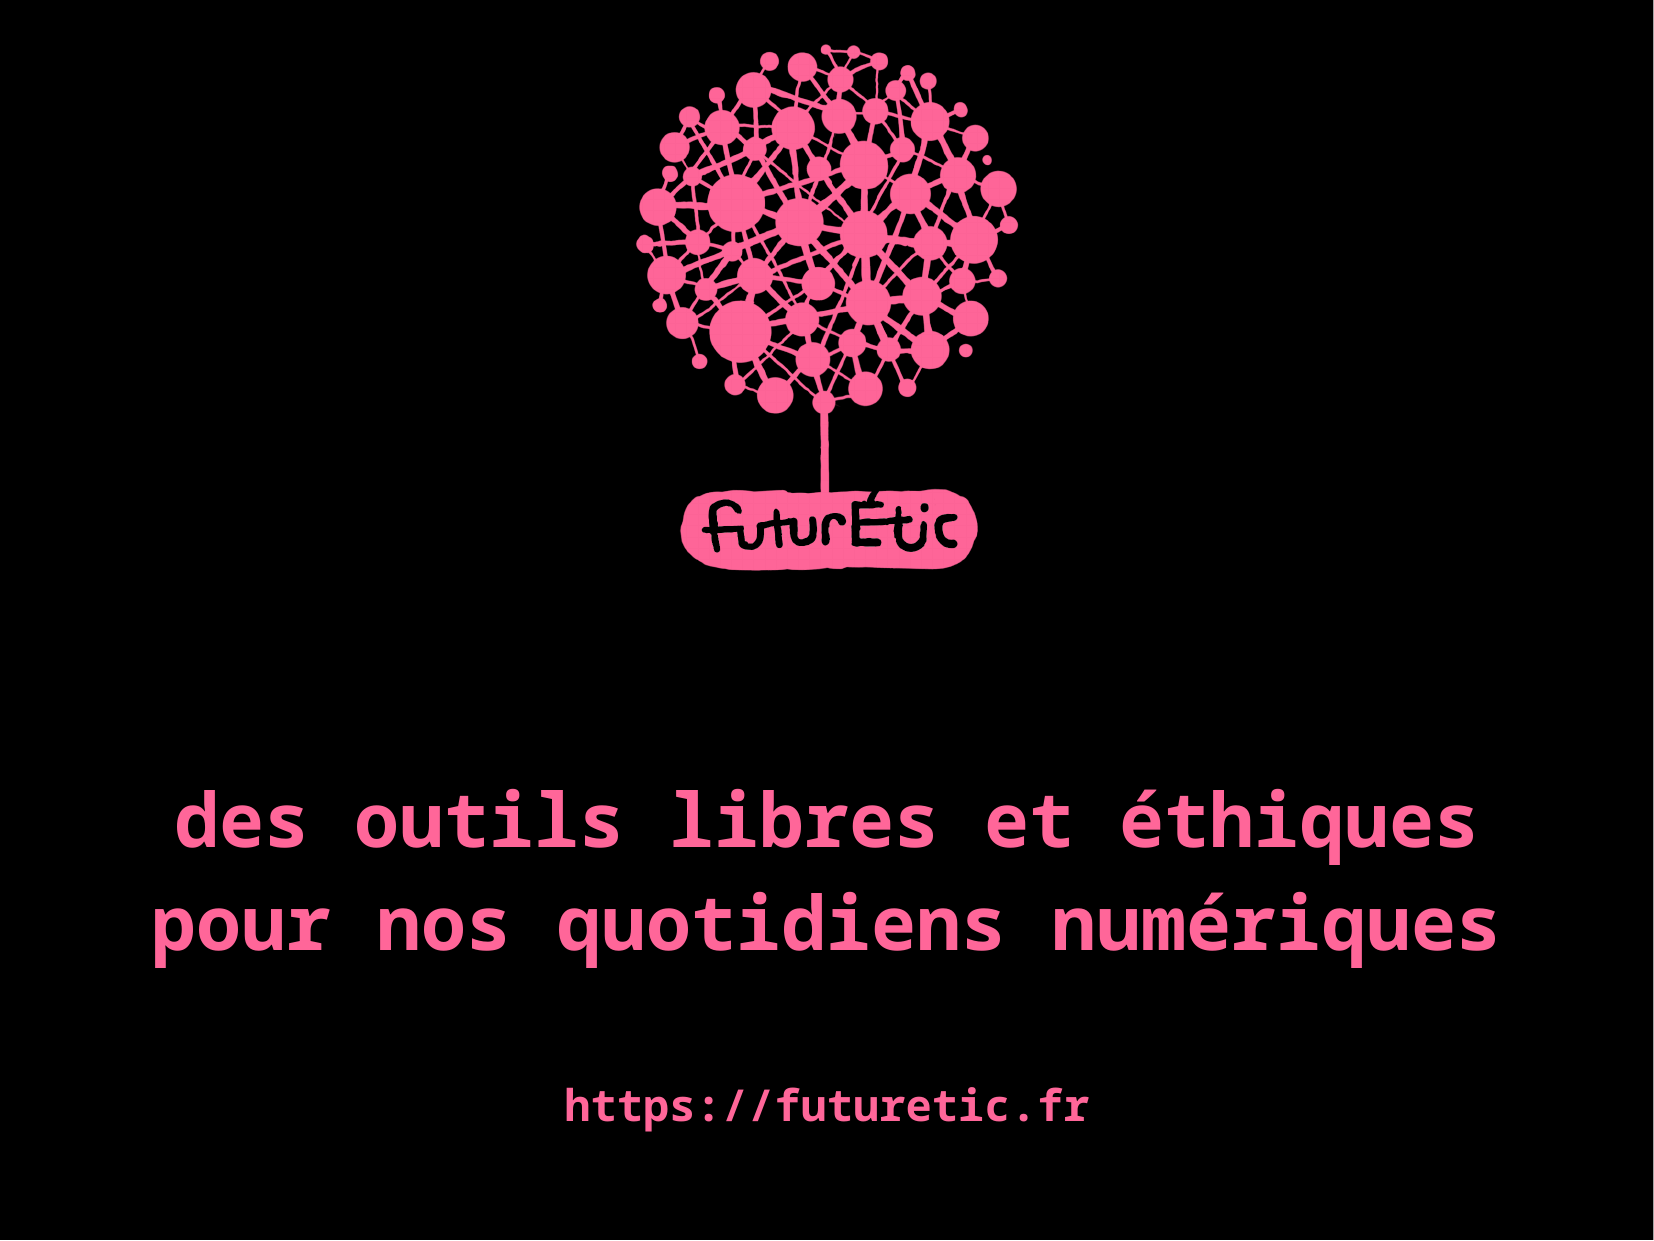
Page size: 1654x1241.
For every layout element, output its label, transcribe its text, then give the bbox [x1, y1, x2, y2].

subtitle des outils libres et éthiques pour nos quotidiens numériques https://futuretic.fr [82, 661, 1571, 1241]
picture [631, 42, 1022, 571]
